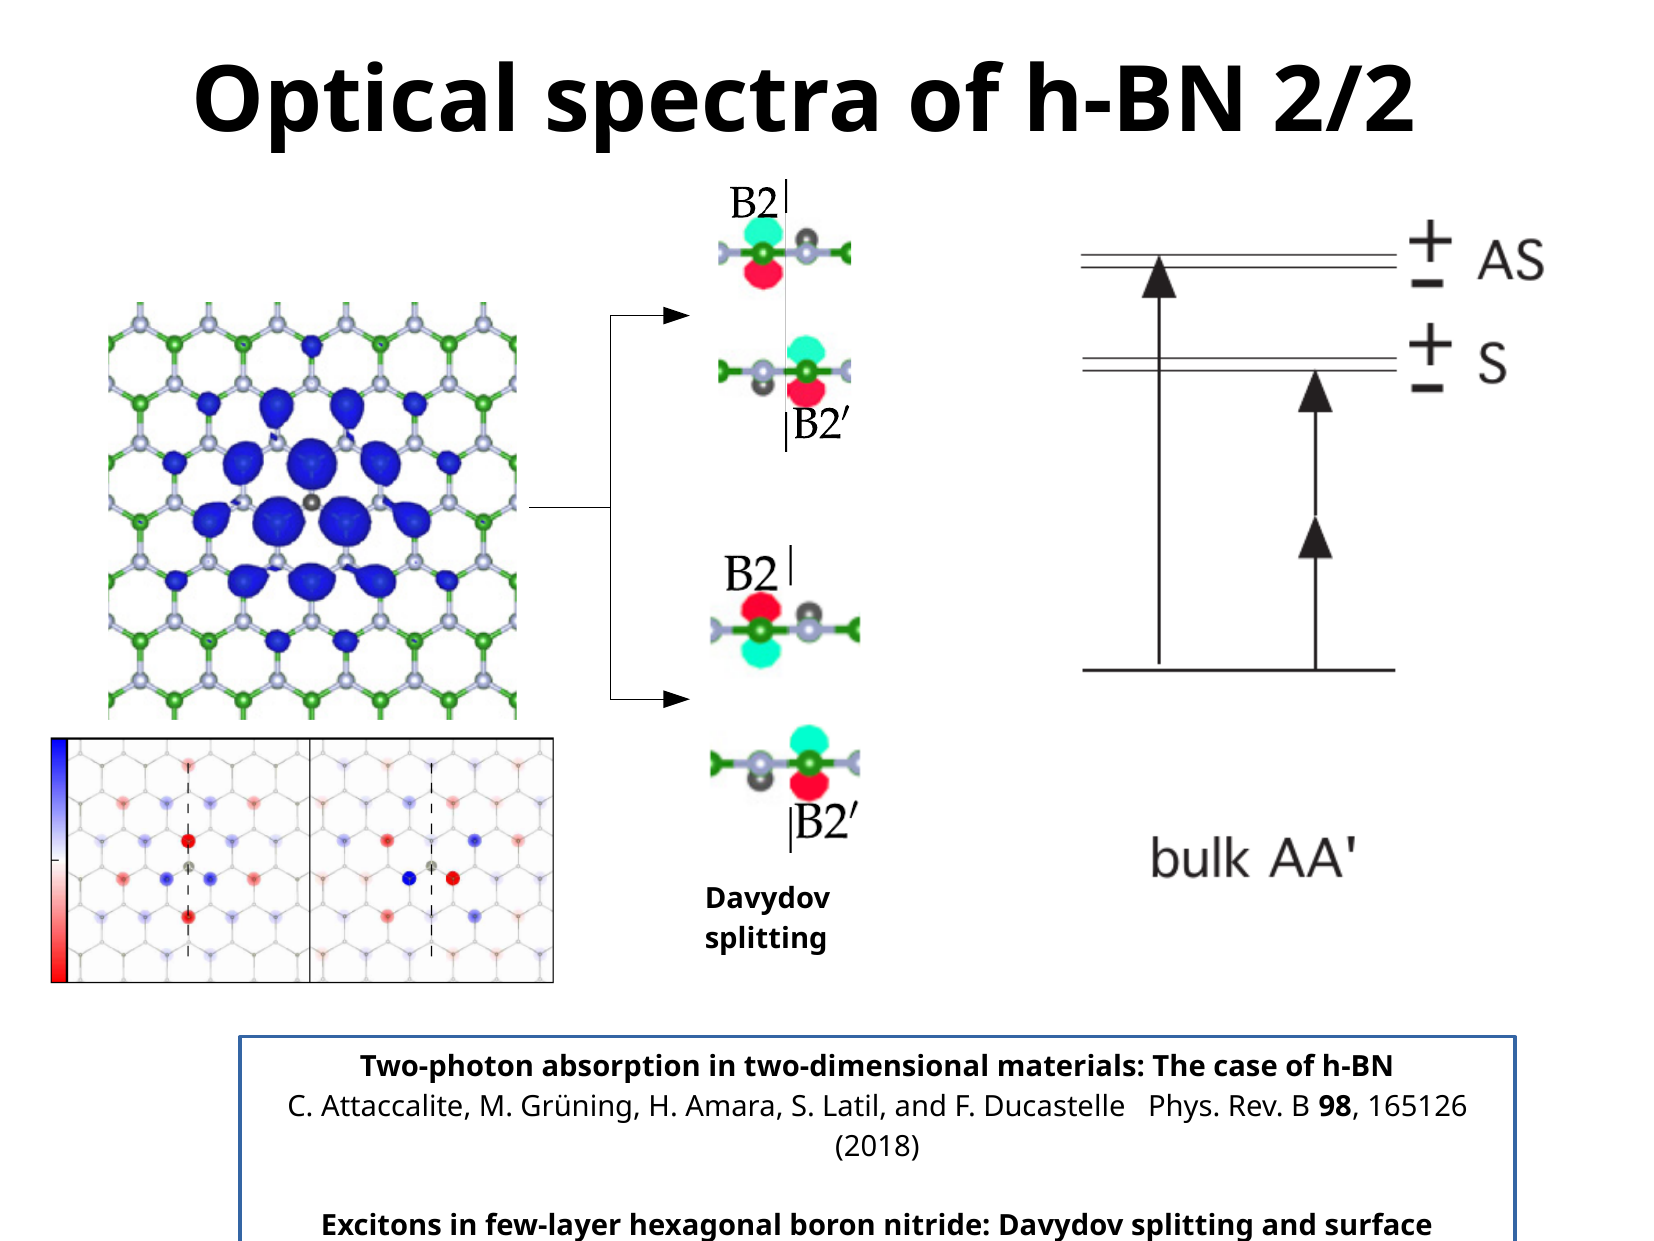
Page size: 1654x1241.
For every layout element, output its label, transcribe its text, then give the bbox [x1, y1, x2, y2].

title Optical spectra of h-BN 2/2 [60, 2, 1549, 190]
text_box Two-photon absorption in two-dimensional materials: The case of h-BN C. Attaccalite, M. Grüning, H. Amara, S. Latil, and F. Ducastelle Phys. Rev. B 98, 165126 (2018) Excitons in few-layer hexagonal boron nitride: Davydov splitting and surface localization F. Paleari et al. 2D Mater. 5 045017 (2018) [240, 1036, 1516, 1219]
picture [1050, 209, 1591, 896]
picture [689, 179, 880, 452]
picture [45, 734, 562, 996]
picture [90, 289, 530, 726]
text_box Davydov splitting [690, 870, 966, 918]
picture [690, 545, 899, 853]
